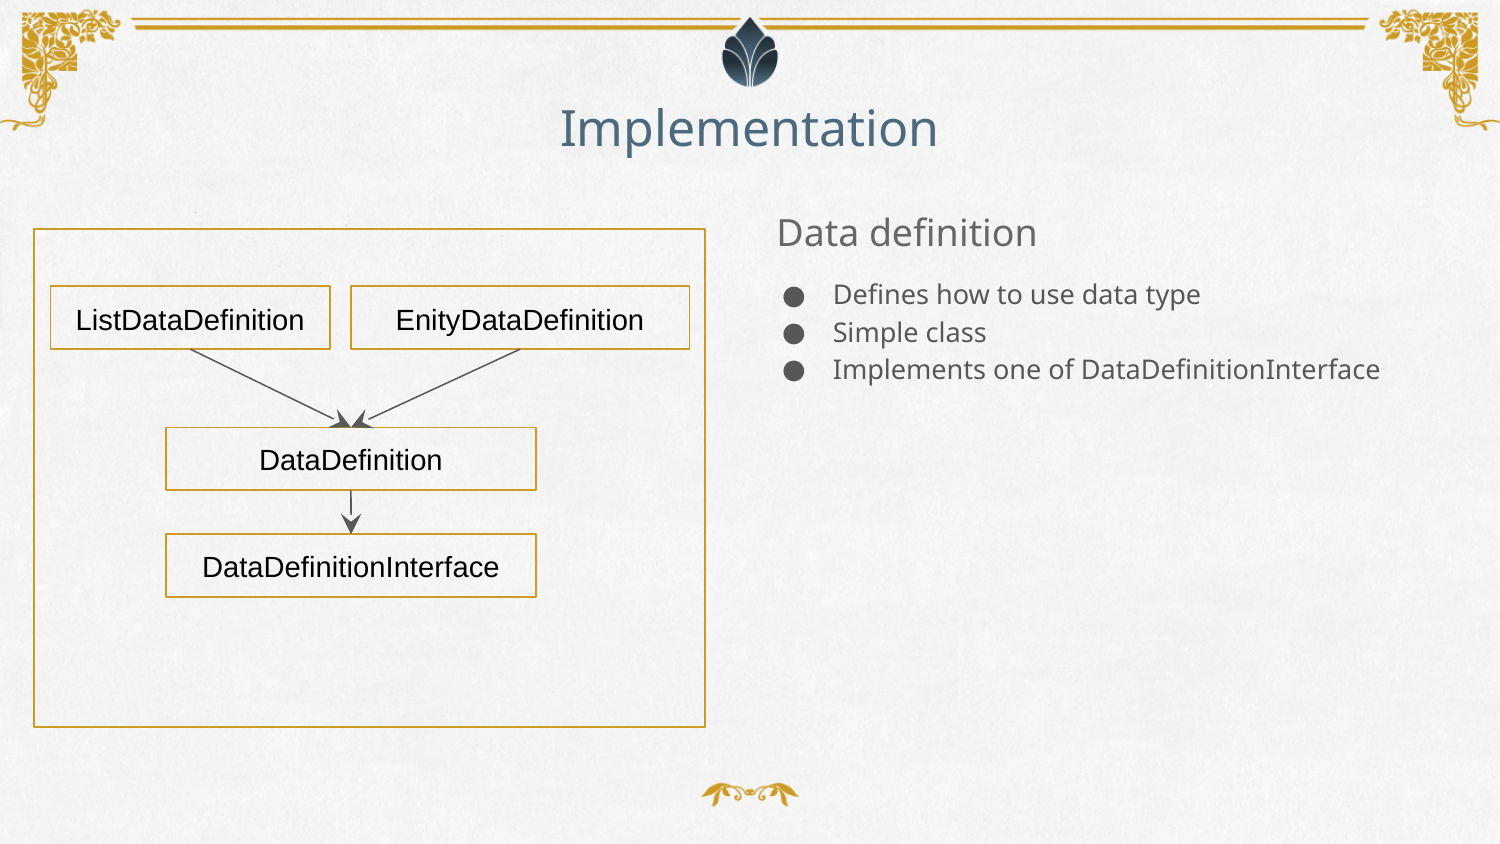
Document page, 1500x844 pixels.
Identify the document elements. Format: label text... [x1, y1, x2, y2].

text_box DataDefinition [165, 427, 537, 491]
text_box ListDataDefinition [50, 286, 331, 350]
picture [0, 0, 1500, 844]
text_box Data definition [761, 211, 1310, 253]
text_box Implementation [393, 81, 1107, 161]
text_box EnityDataDefinition [350, 286, 690, 350]
text_box Defines how to use data type Simple class Implements one of DataDefinitionInterface [742, 257, 1500, 462]
text_box DataDefinitionInterface [165, 534, 537, 597]
